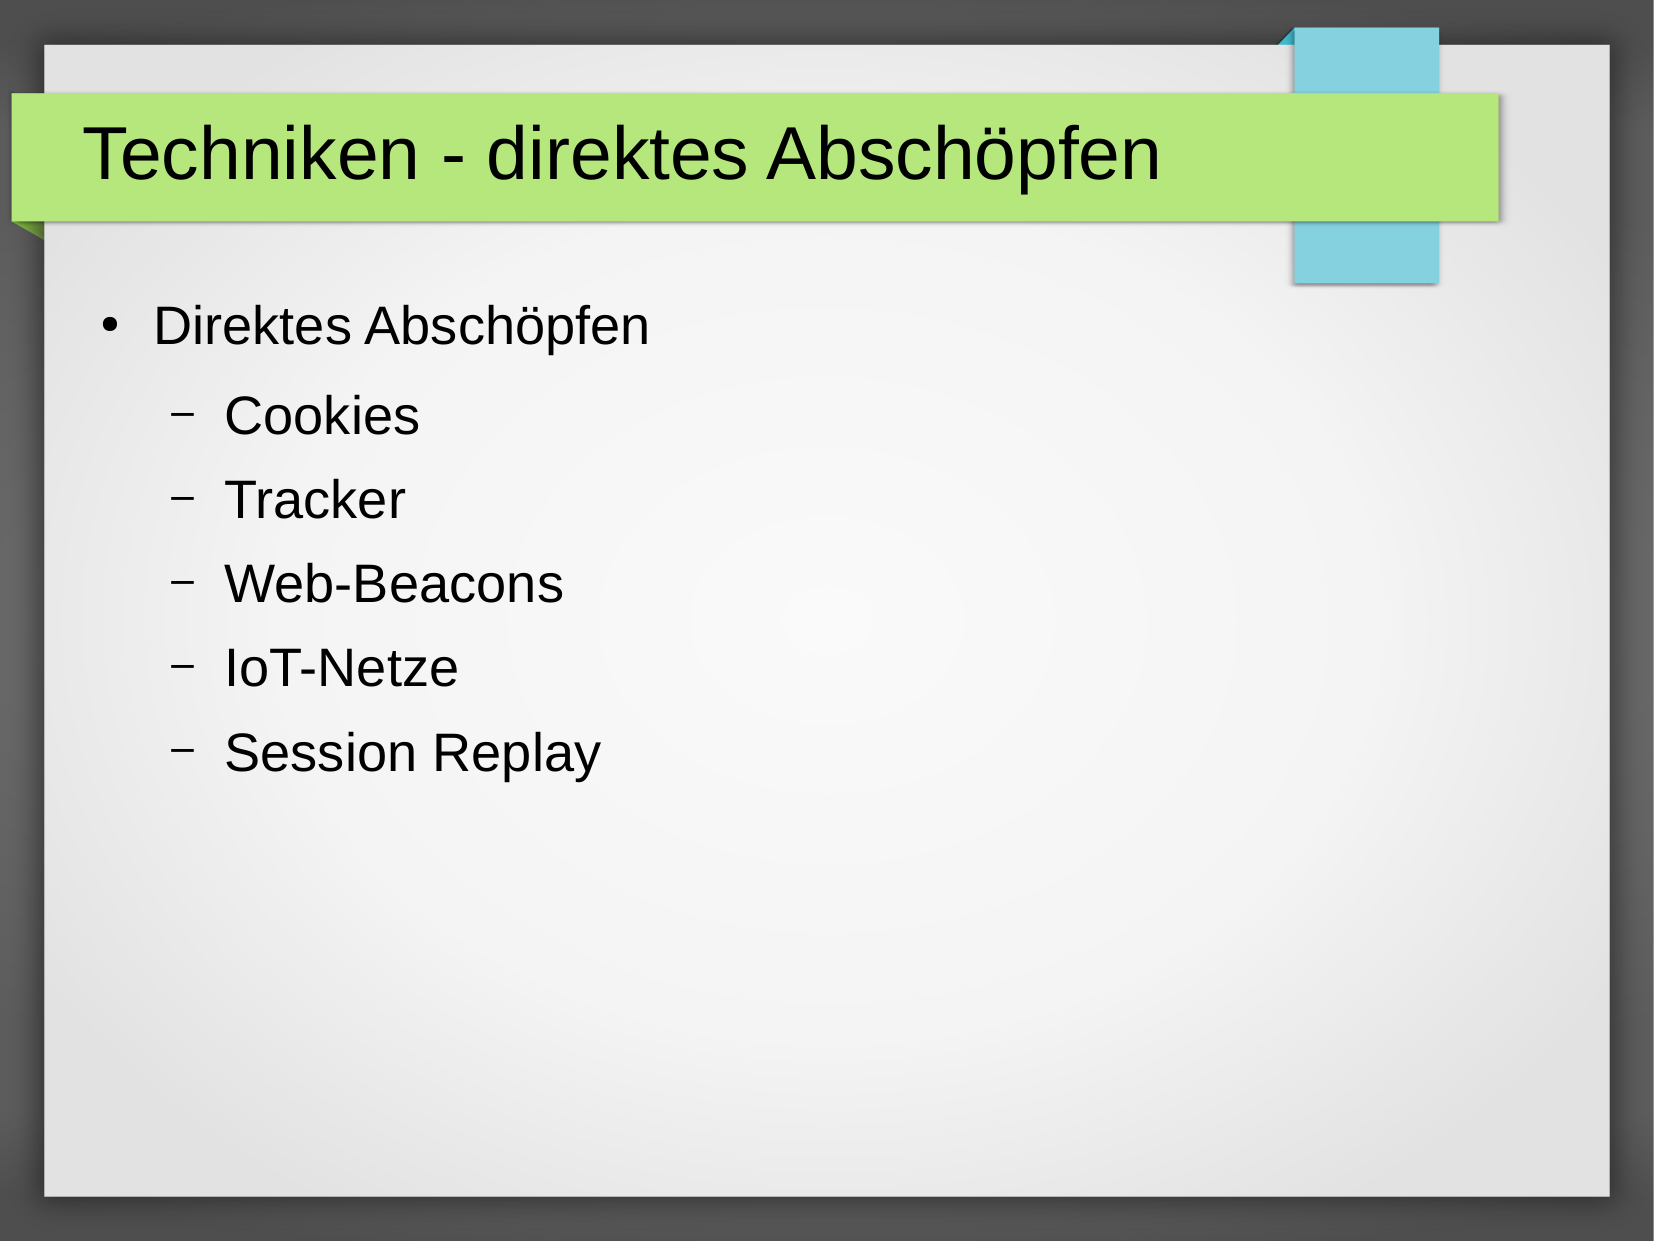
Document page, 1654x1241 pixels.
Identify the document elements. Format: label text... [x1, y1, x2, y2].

title Techniken - direktes Abschöpfen [82, 94, 1264, 213]
picture [0, 0, 1654, 1241]
list Direktes Abschöpfen Cookies Tracker Web-Beacons IoT-Netze Session Replay [82, 295, 1571, 1015]
